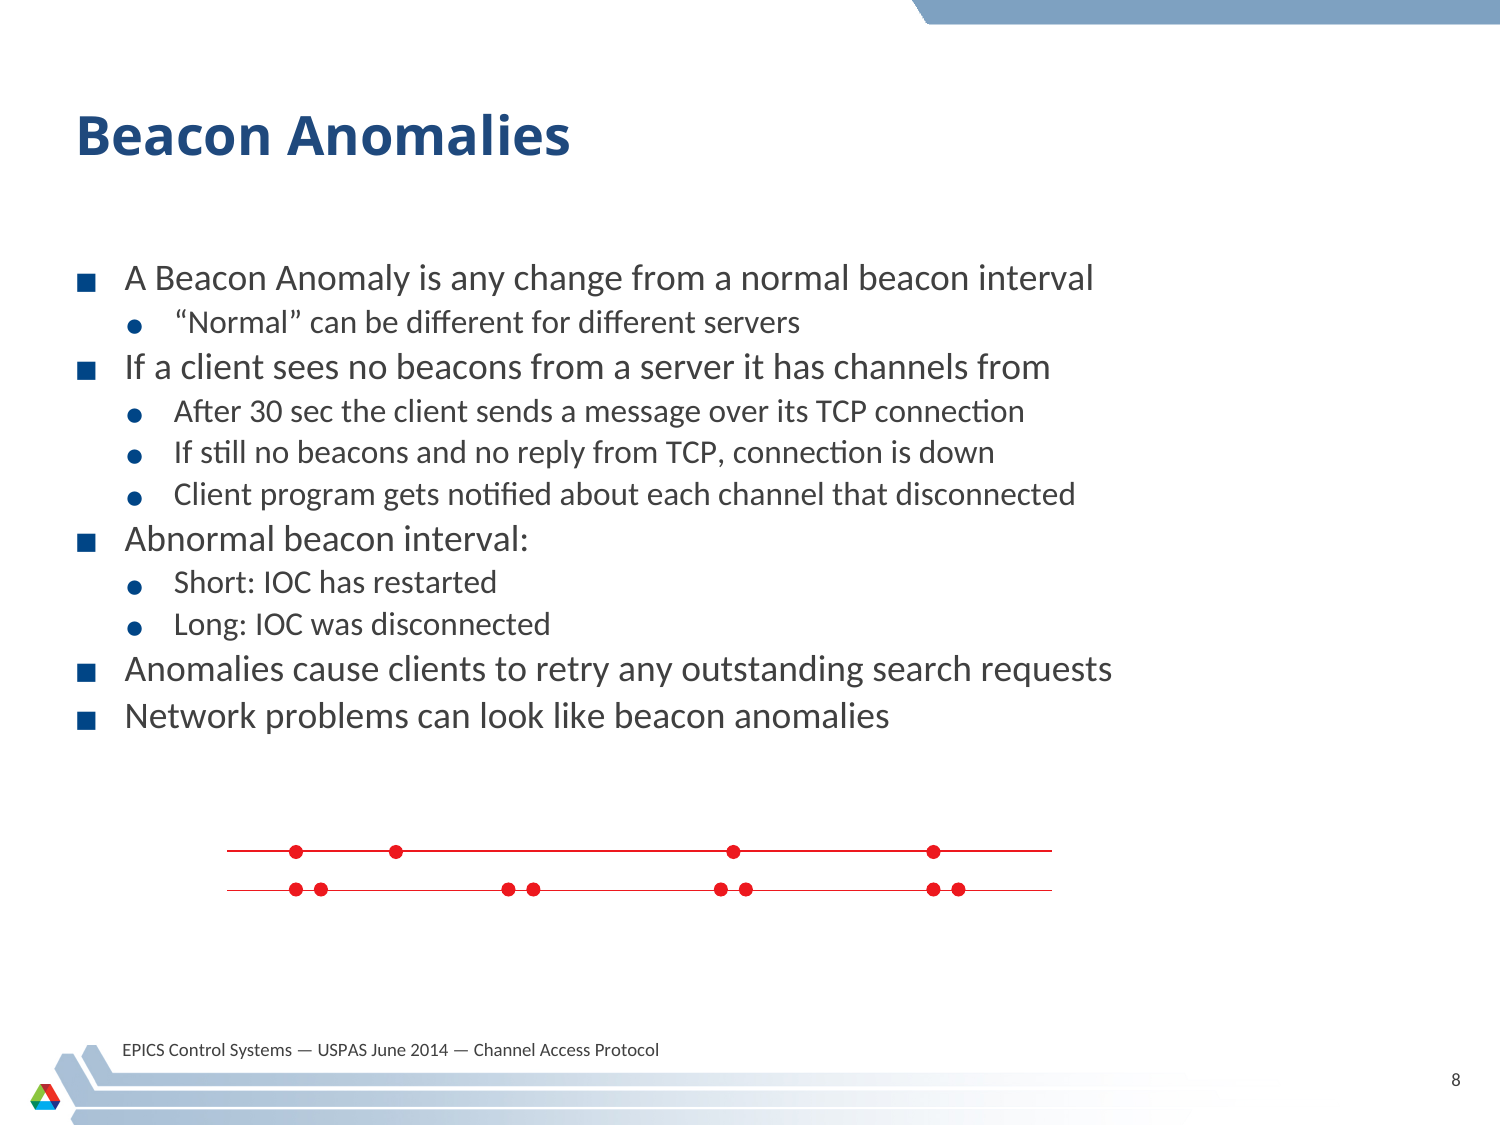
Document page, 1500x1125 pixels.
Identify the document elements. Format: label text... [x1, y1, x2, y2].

text_box [727, 845, 740, 850]
text_box [715, 891, 727, 896]
text_box [289, 852, 303, 859]
text_box [927, 883, 940, 890]
text_box [314, 883, 328, 890]
text_box [389, 852, 403, 859]
text_box [289, 883, 303, 890]
picture [0, 0, 1500, 26]
text_box [952, 891, 965, 896]
text_box [502, 891, 515, 896]
text_box [390, 845, 402, 850]
text_box [290, 845, 302, 850]
text_box [727, 852, 740, 859]
picture [0, 1037, 1500, 1125]
title Beacon Anomalies [75, 103, 1426, 167]
text_box [527, 891, 540, 896]
text_box [714, 883, 728, 890]
text_box [952, 883, 965, 890]
text_box [527, 883, 540, 890]
text_box [290, 891, 302, 896]
text_box [927, 845, 940, 850]
text_box [740, 891, 752, 896]
text_box [739, 883, 753, 890]
list A Beacon Anomaly is any change from a normal beacon interval “Normal” can be different for different servers If a client sees no beacons from a server it has channels from After 30 sec the client sends a message over its TCP connection If still no beacons and no reply from TCP, connection is down Client program gets notified about each channel that disconnected Abnormal beacon interval: Short: IOC has restarted Long: IOC was disconnected Anomalies cause clients to retry any outstanding search requests Network problems can look like beacon anomalies [75, 262, 1426, 824]
text_box [315, 891, 327, 896]
text_box [927, 891, 940, 896]
text_box [502, 883, 515, 890]
text_box [927, 852, 940, 859]
